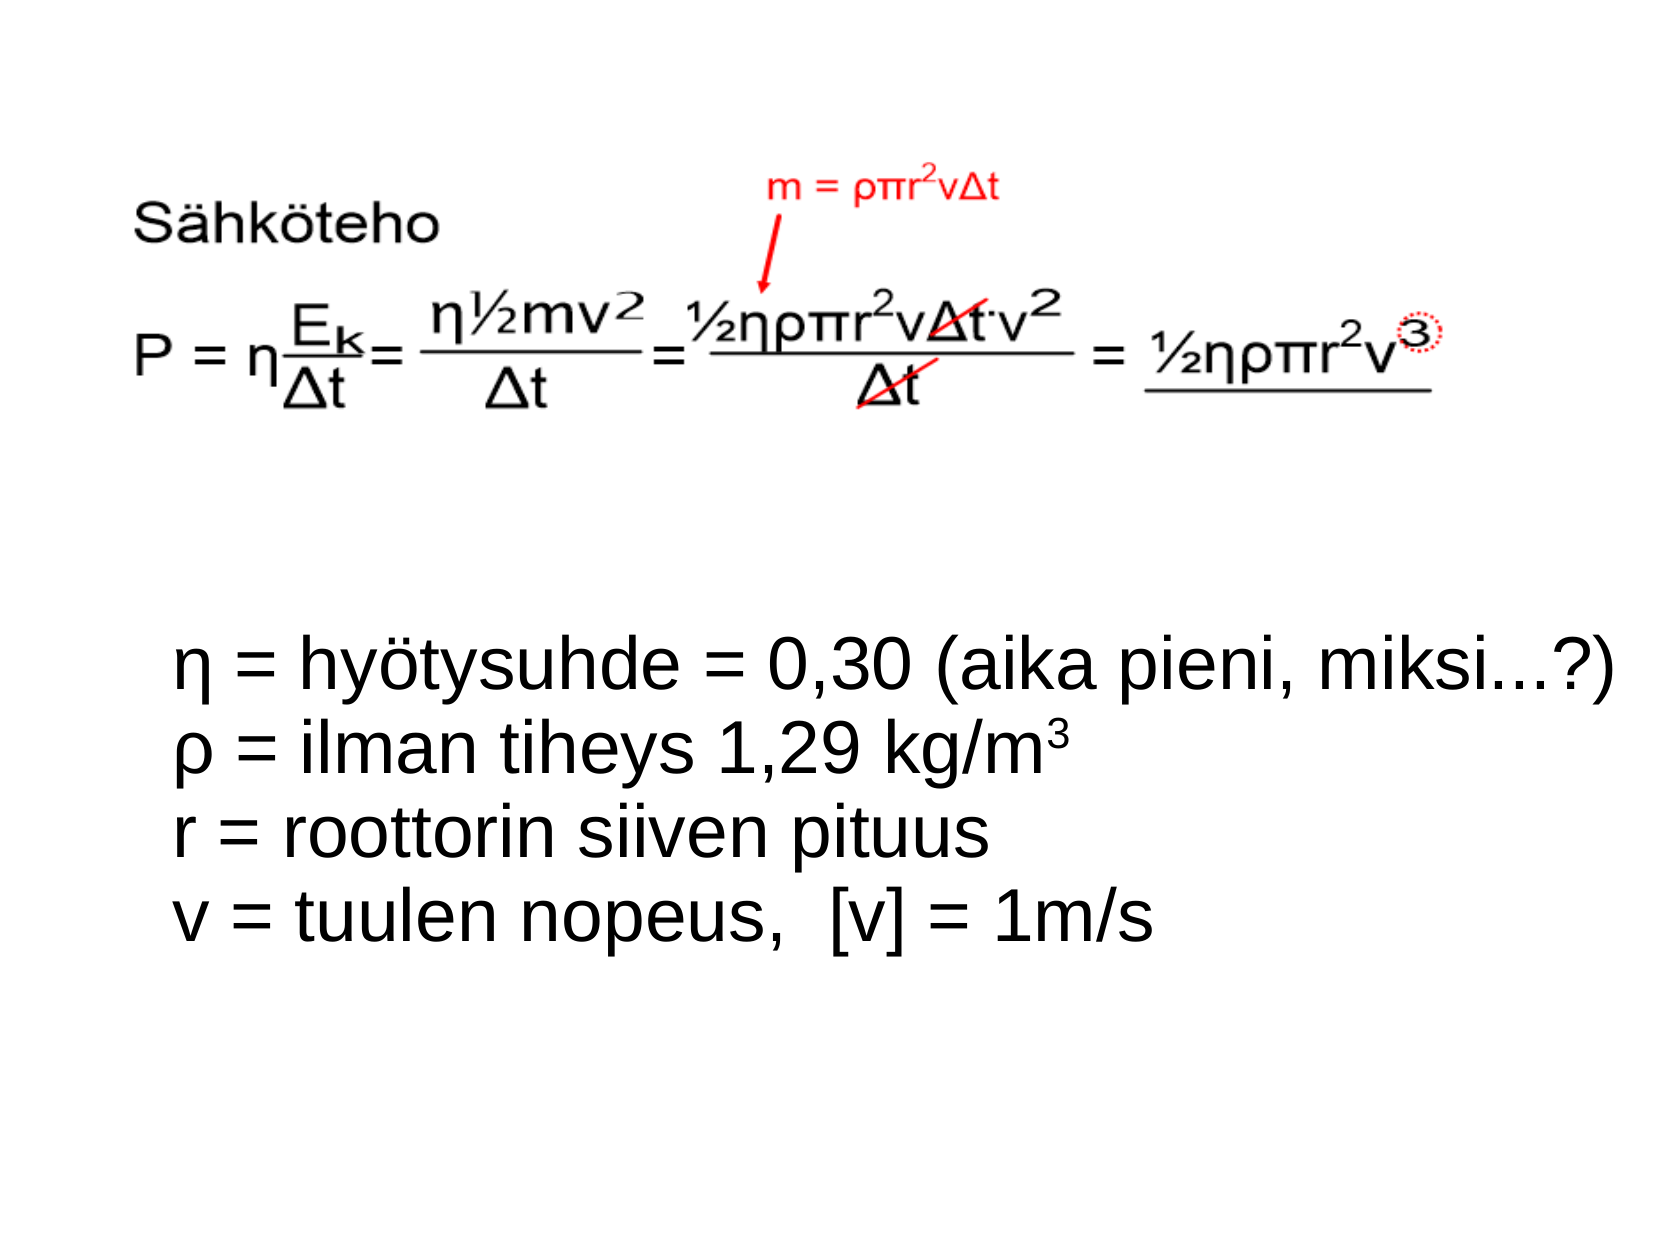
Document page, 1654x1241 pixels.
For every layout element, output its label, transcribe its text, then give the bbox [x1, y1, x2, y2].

text_box η = hyötysuhde = 0,30 (aika pieni, miksi...?) ρ = ilman tiheys 1,29 kg/m3 r = roottorin siiven pituus v = tuulen nopeus, [v] = 1m/s [157, 614, 1654, 1241]
picture [82, 118, 1542, 442]
